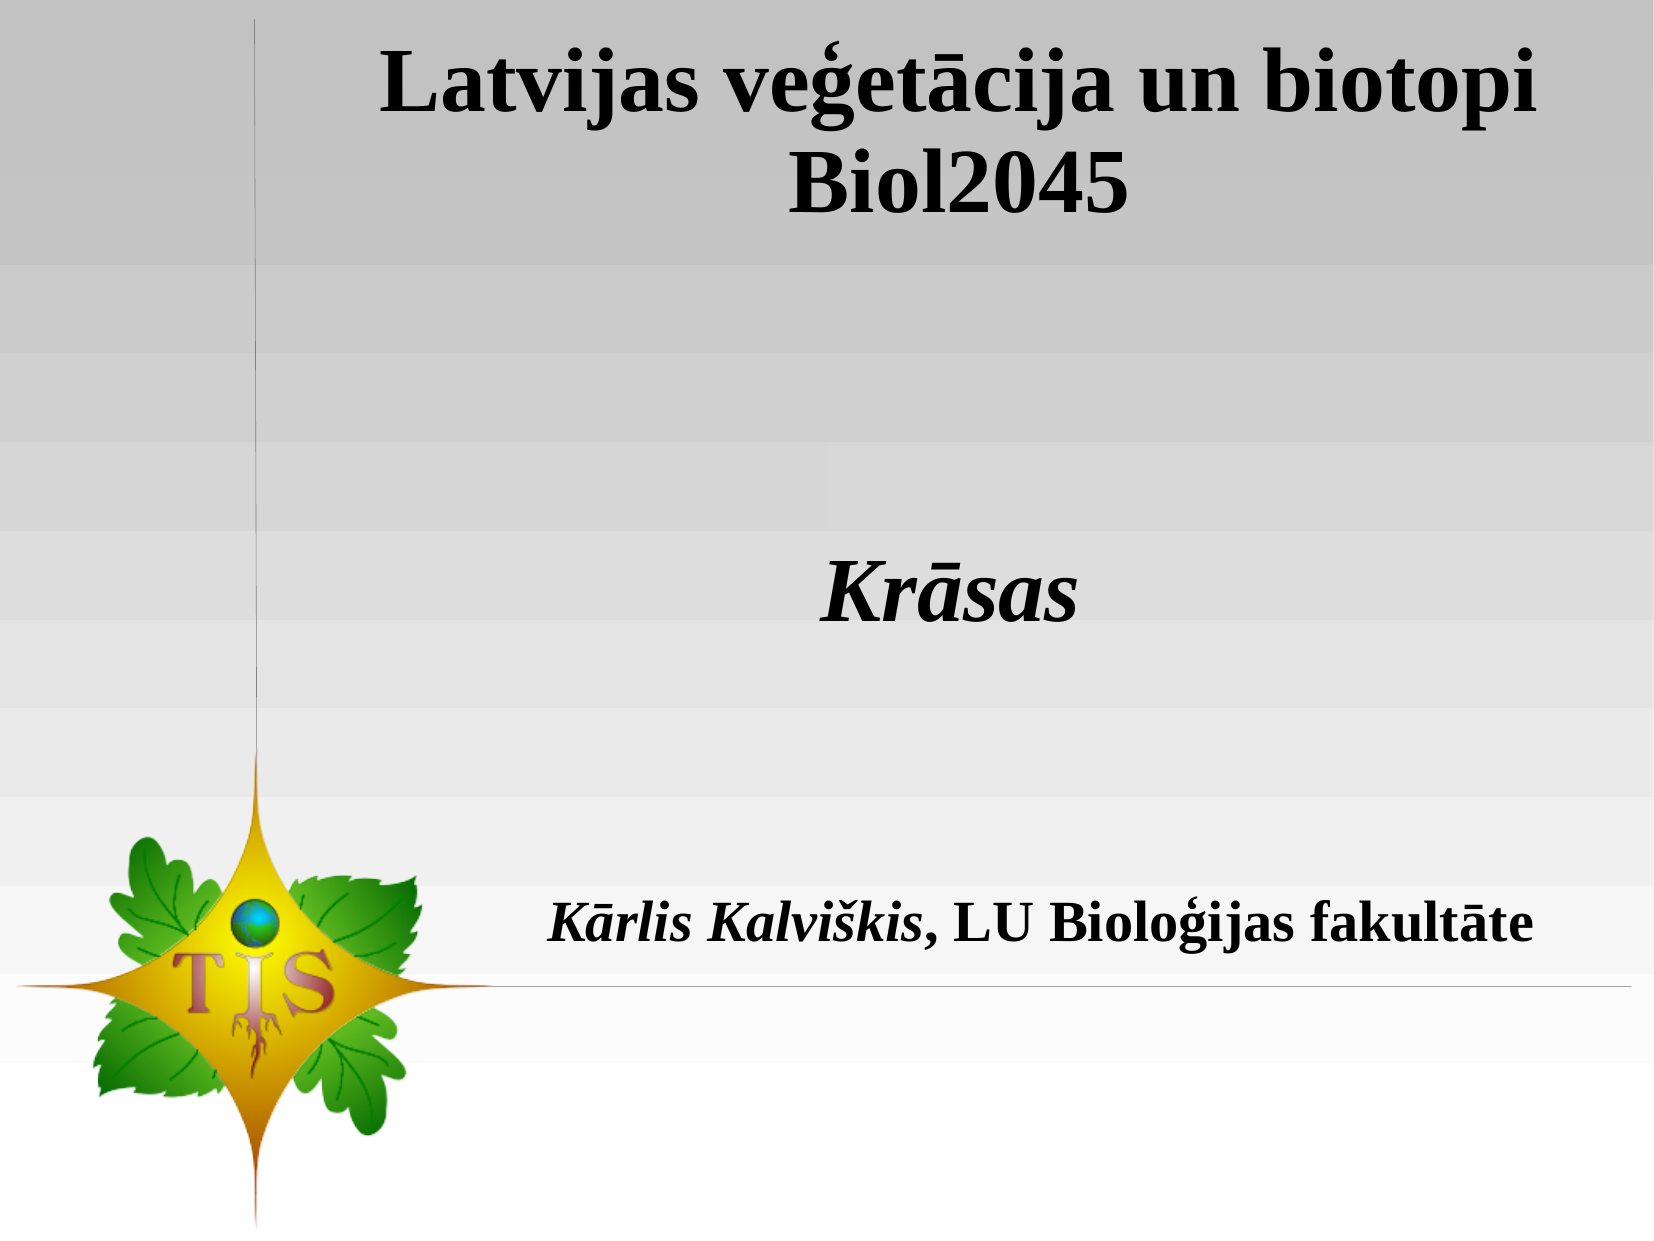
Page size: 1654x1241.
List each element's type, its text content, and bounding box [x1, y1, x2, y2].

title Krāsas [295, 324, 1607, 857]
picture [0, 0, 1654, 1241]
